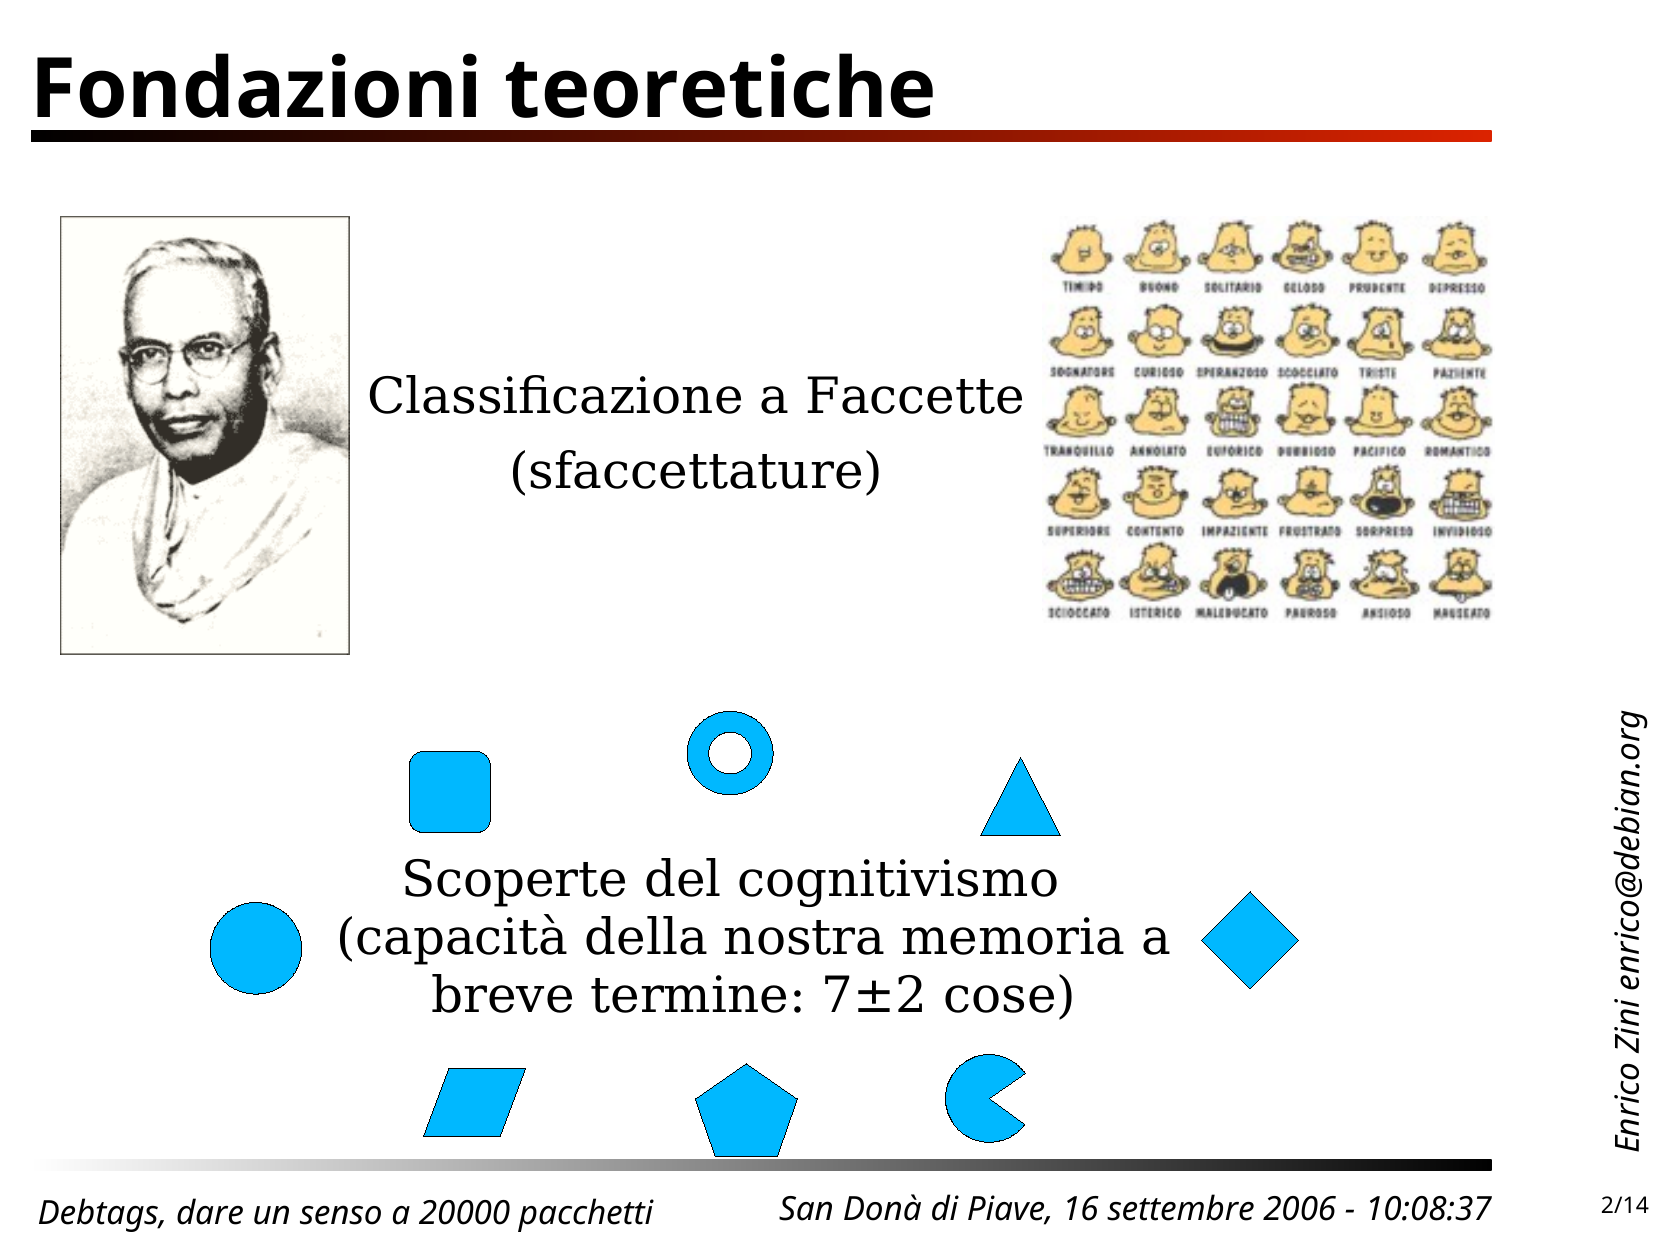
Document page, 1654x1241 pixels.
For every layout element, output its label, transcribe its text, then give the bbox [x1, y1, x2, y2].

text_box Scoperte del cognitivismo (capacità della nostra memoria a breve termine: 7±2 cose) [235, 849, 1225, 1025]
text_box [1201, 891, 1299, 989]
text_box [695, 1063, 798, 1157]
picture [1042, 216, 1495, 623]
text_box Classificazione a Faccette (sfaccettature) [350, 366, 1042, 501]
text_box [687, 711, 774, 795]
text_box [210, 902, 302, 995]
picture [60, 216, 350, 655]
text_box [980, 757, 1061, 836]
text_box [409, 751, 491, 833]
text_box Fondazioni teoretiche [30, 28, 1438, 163]
text_box [945, 1054, 1026, 1143]
text_box [423, 1068, 526, 1137]
